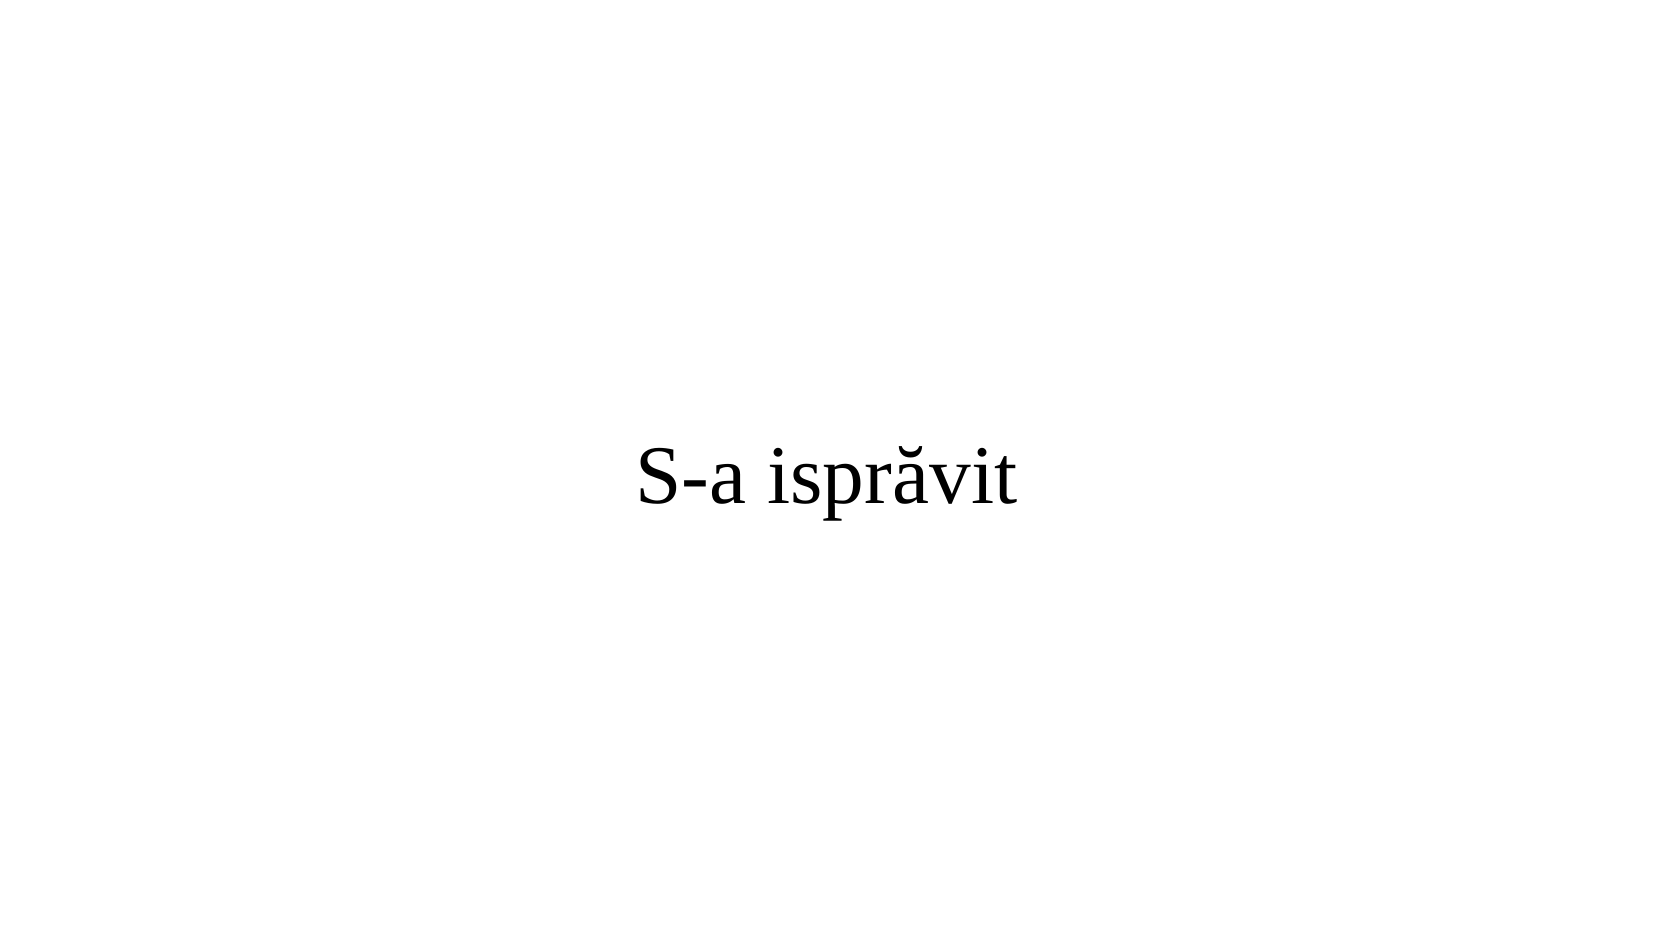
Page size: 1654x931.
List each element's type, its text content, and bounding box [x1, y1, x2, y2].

title S-a isprăvit [165, 420, 1489, 522]
